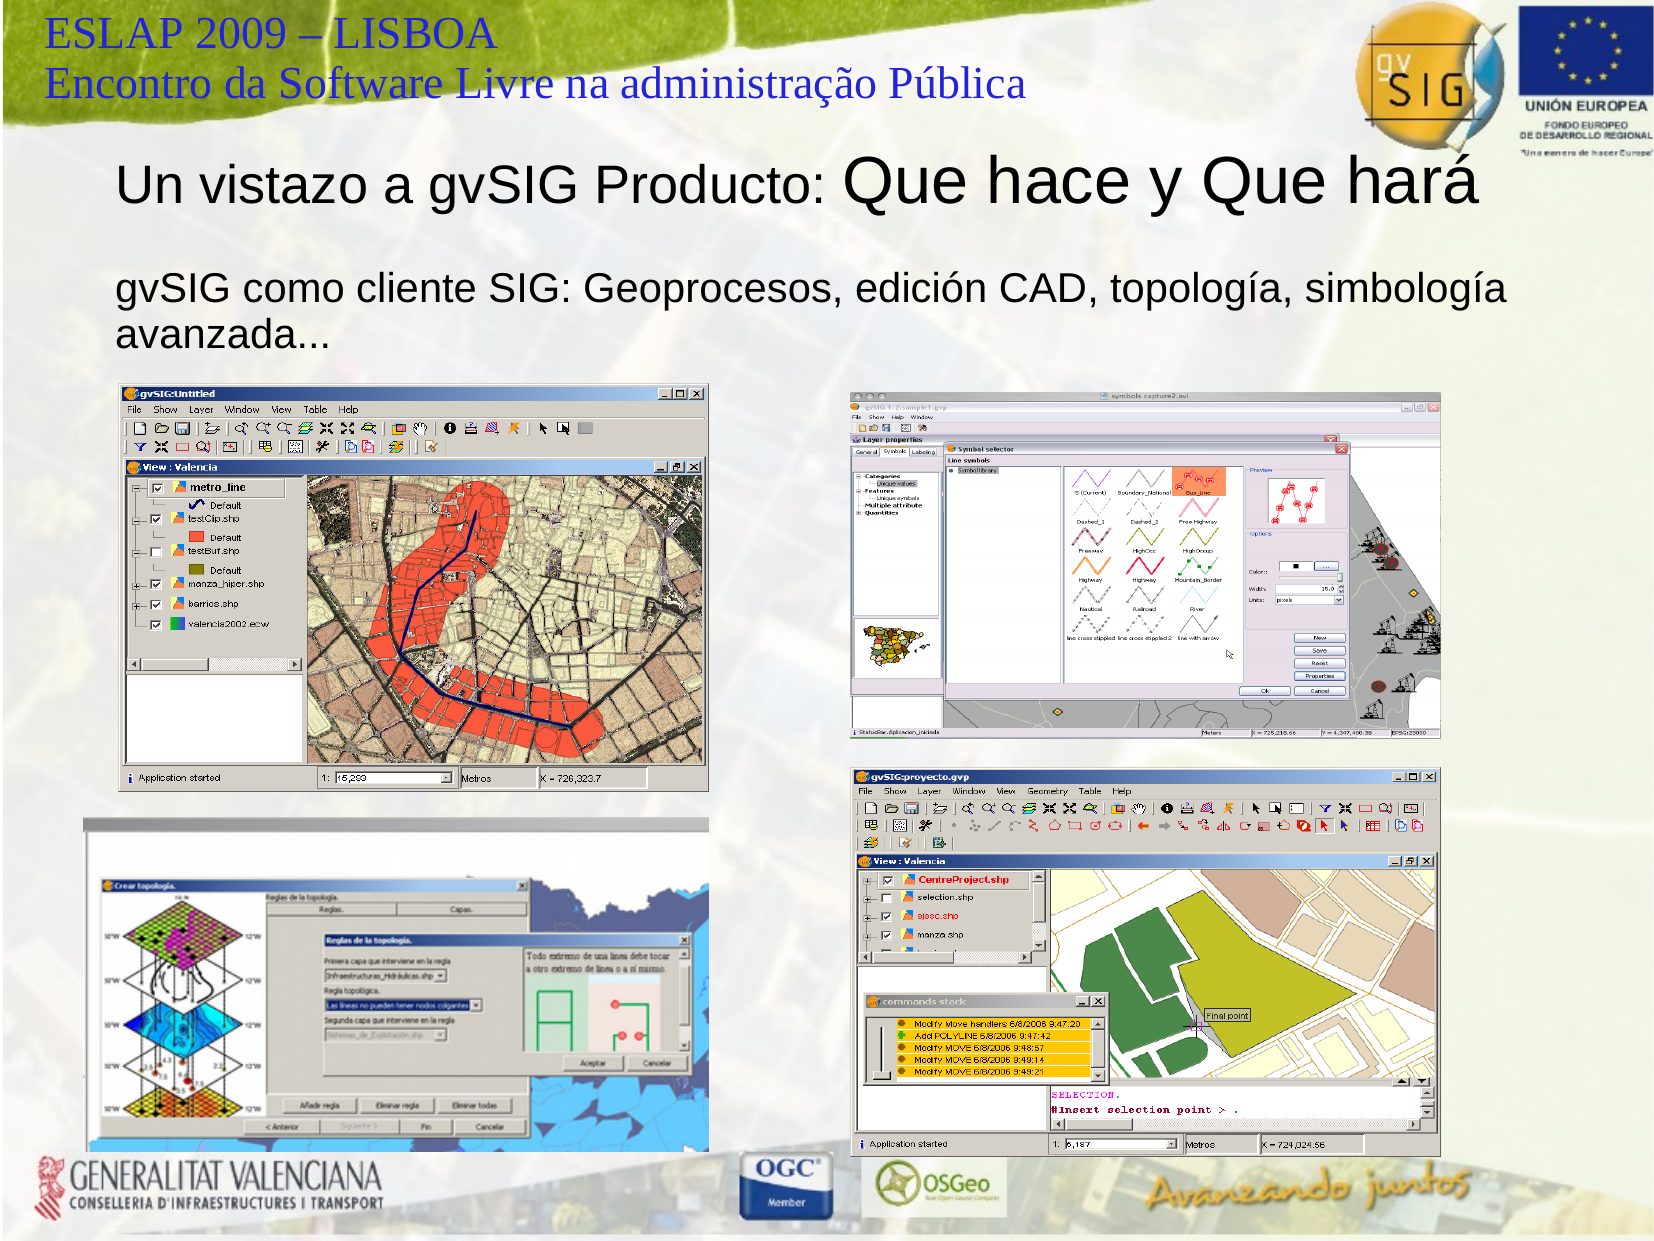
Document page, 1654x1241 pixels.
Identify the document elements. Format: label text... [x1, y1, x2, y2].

picture [2, 0, 1654, 1241]
text_box Un vistazo a gvSIG Producto: Que hace y Que hará gvSIG como cliente SIG: Geoprocesos, edición CAD, topología, simbología avanzada... [100, 135, 1577, 390]
